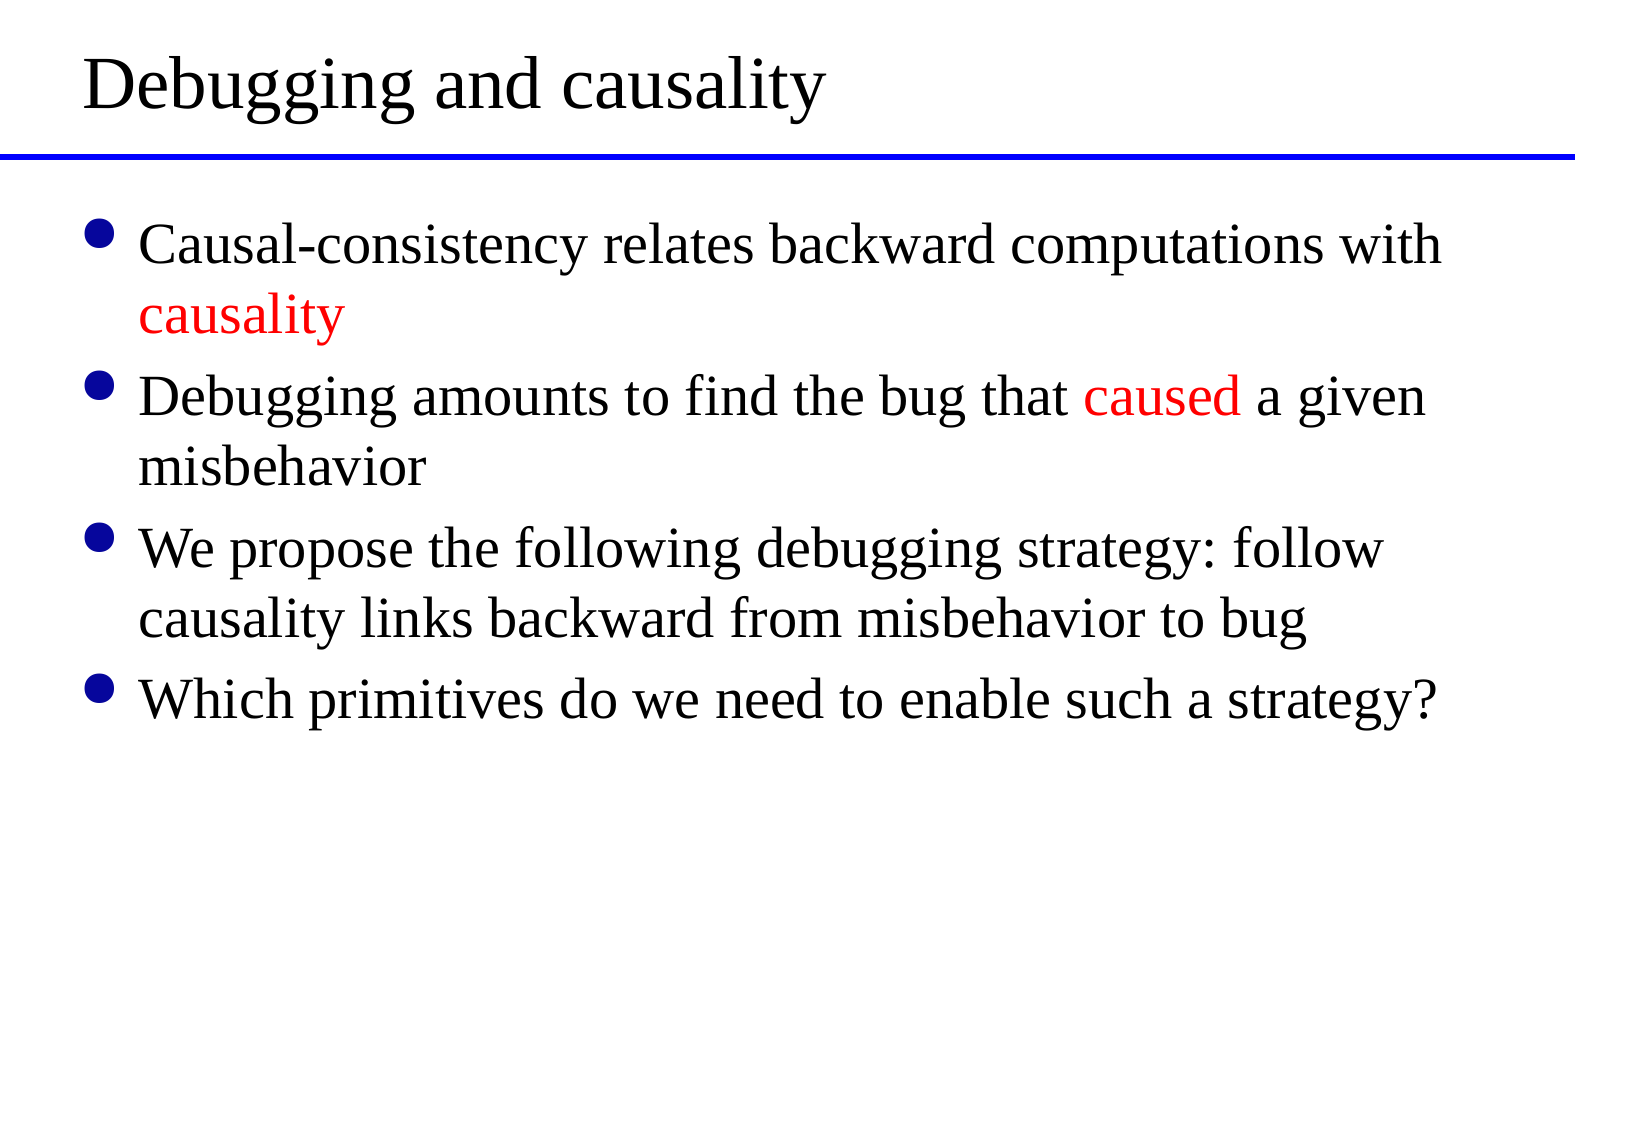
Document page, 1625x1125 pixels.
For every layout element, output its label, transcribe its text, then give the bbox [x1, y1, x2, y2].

title Debugging and causality [67, 27, 1544, 131]
list Causal-consistency relates backward computations with causality Debugging amounts to find the bug that caused a given misbehavior We propose the following debugging strategy: follow causality links backward from misbehavior to bug Which primitives do we need to enable such a strategy? [67, 198, 1478, 1061]
